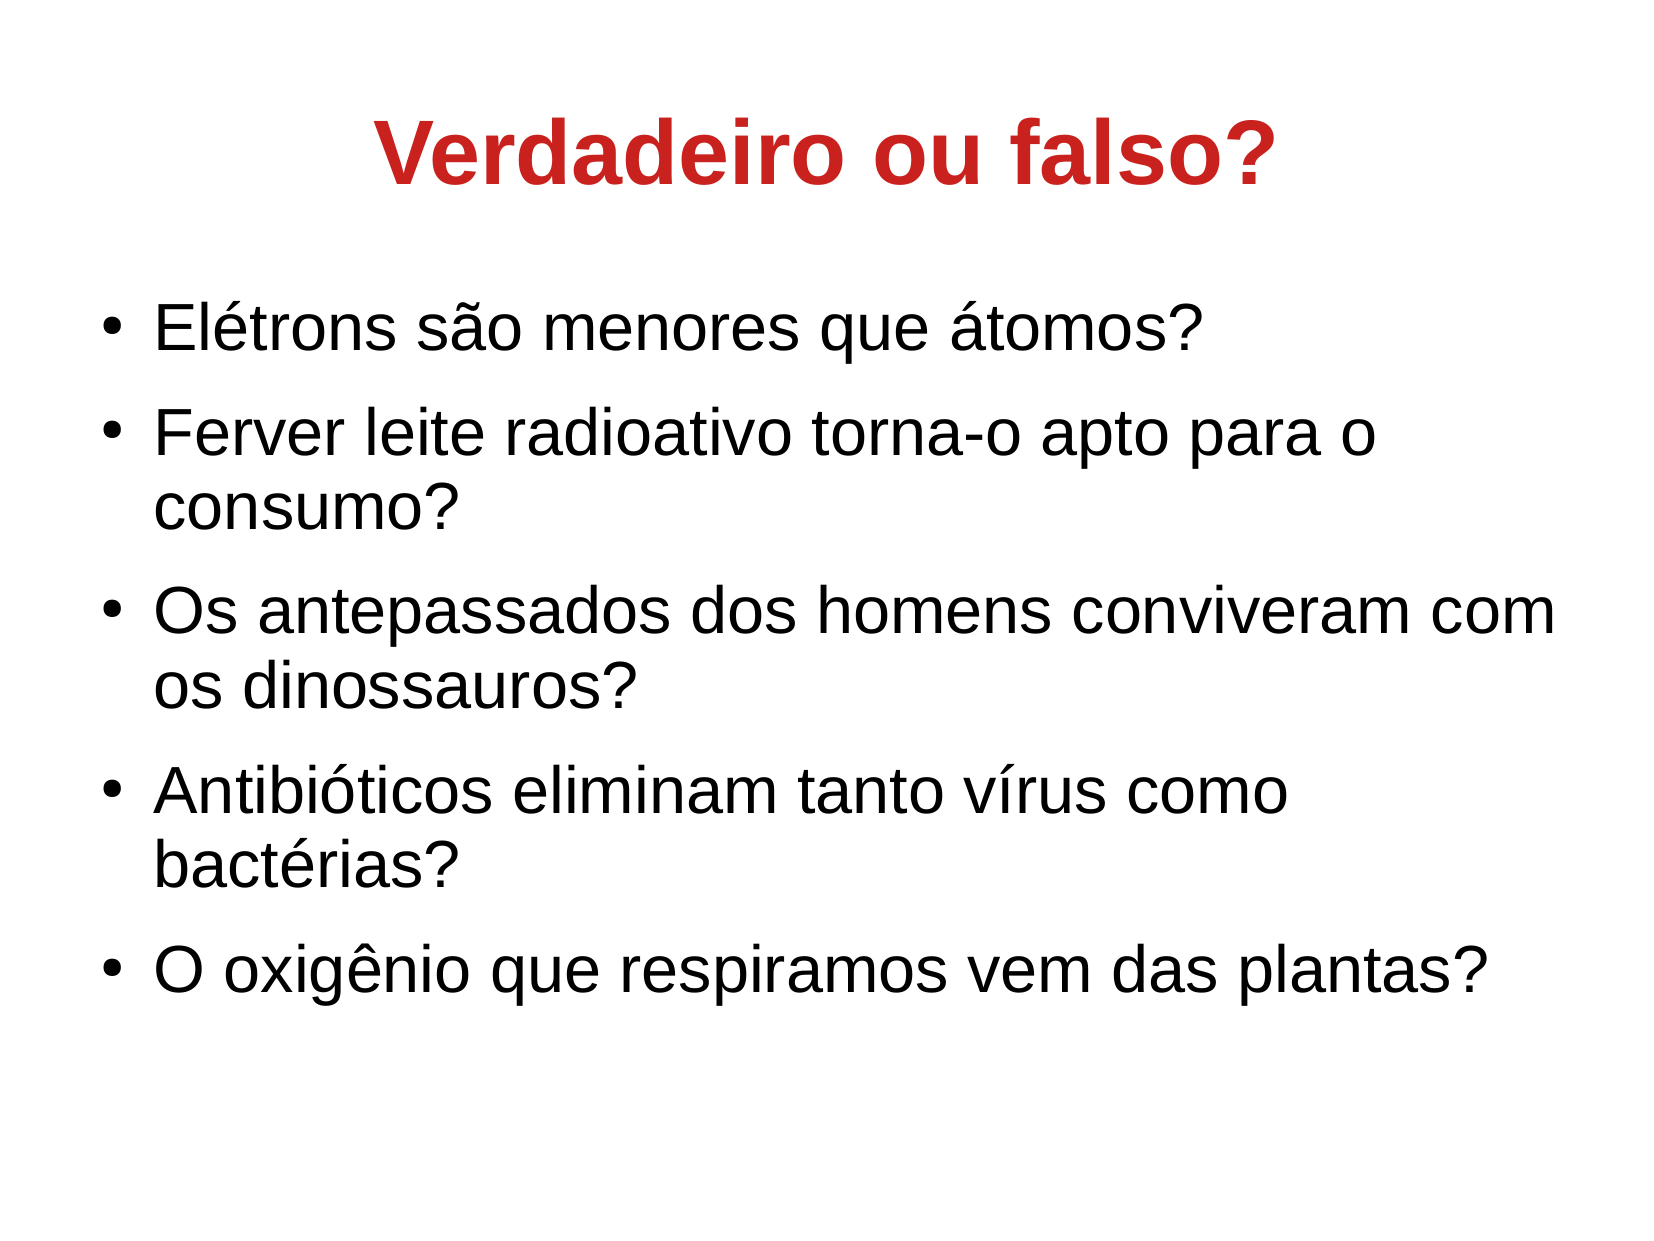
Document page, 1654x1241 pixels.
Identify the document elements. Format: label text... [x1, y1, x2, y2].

title Verdadeiro ou falso? [82, 49, 1571, 257]
list Elétrons são menores que átomos? Ferver leite radioativo torna-o apto para o consumo? Os antepassados dos homens conviveram com os dinossauros? Antibióticos eliminam tanto vírus como bactérias? O oxigênio que respiramos vem das plantas? [82, 290, 1571, 1010]
